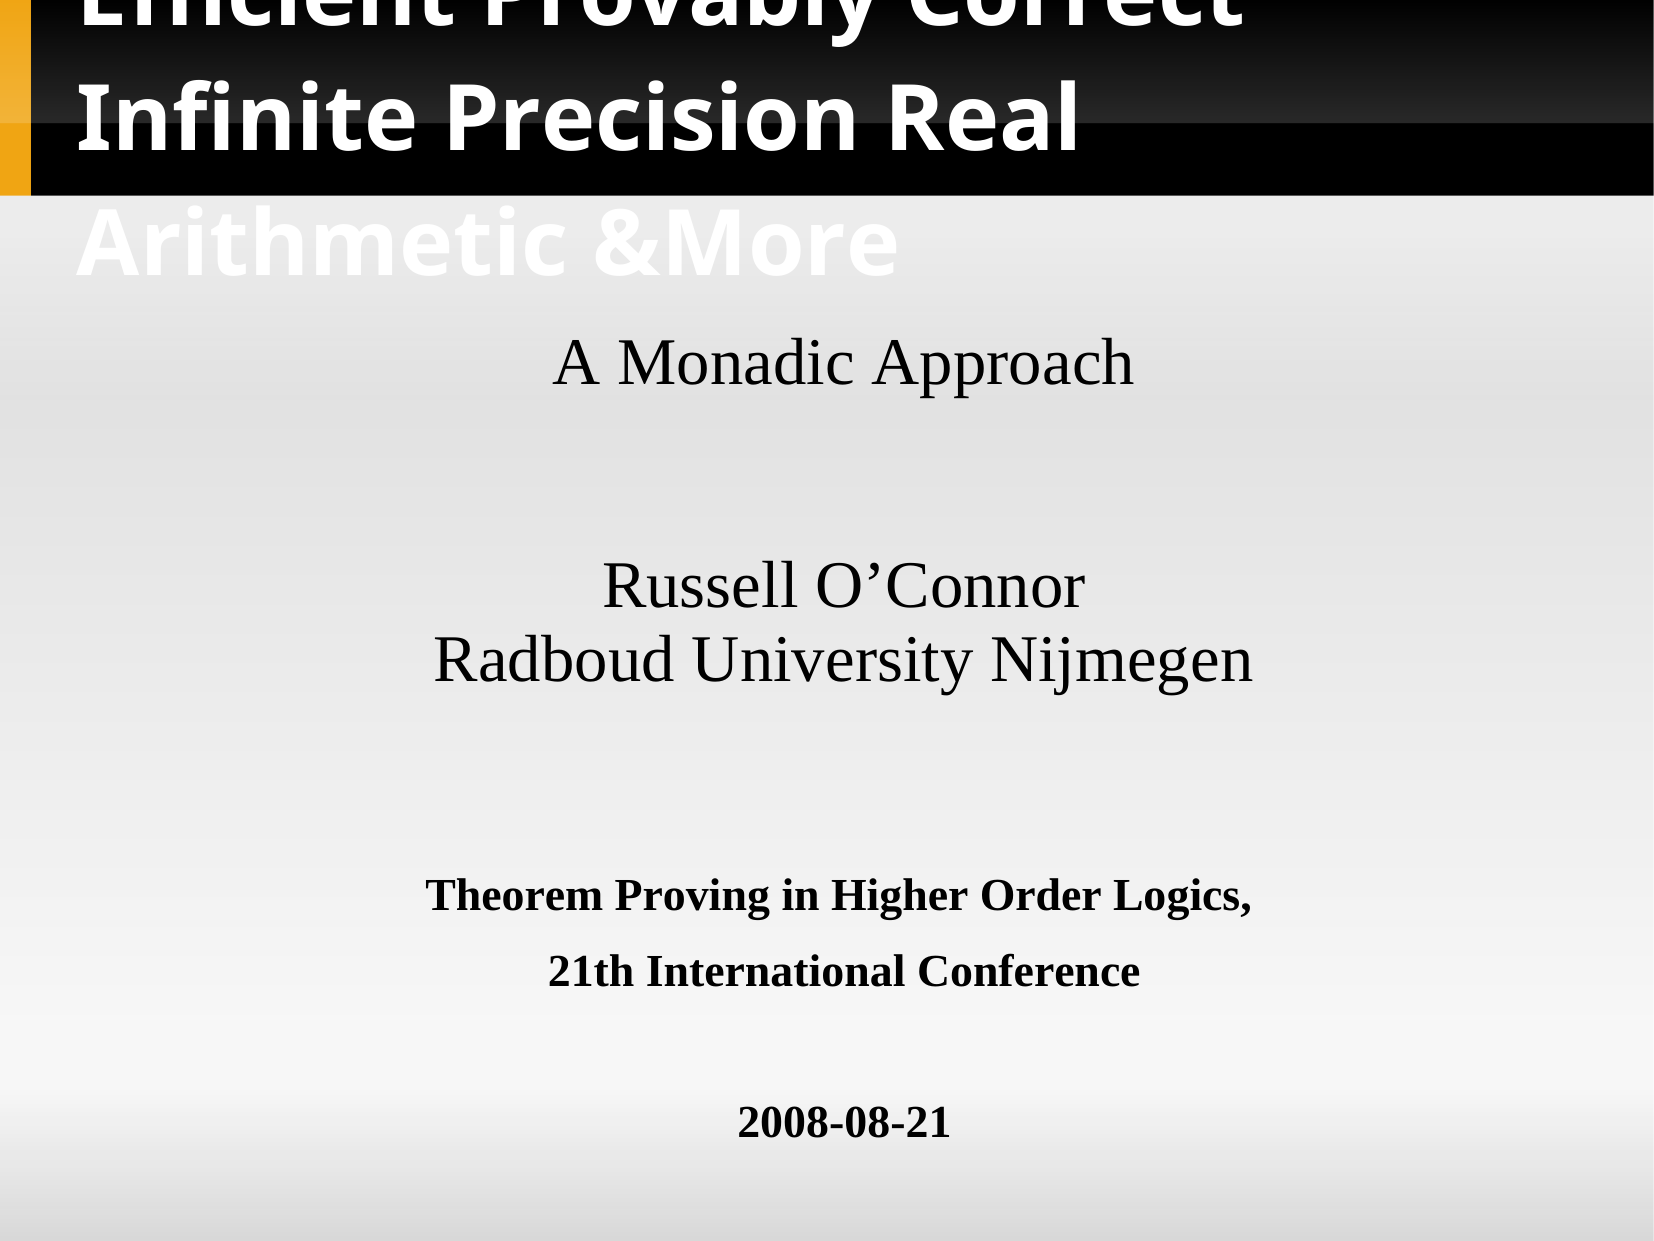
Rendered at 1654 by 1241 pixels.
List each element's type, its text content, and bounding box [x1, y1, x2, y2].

title Efficient Provably Correct Infinite Precision Real Arithmetic &More [76, 0, 1565, 233]
picture [0, 0, 1654, 1241]
subtitle A Monadic Approach Russell O’Connor Radboud University Nijmegen Theorem Proving in Higher Order Logics, 21th International Conference 2008-08-21 [82, 205, 1571, 1194]
